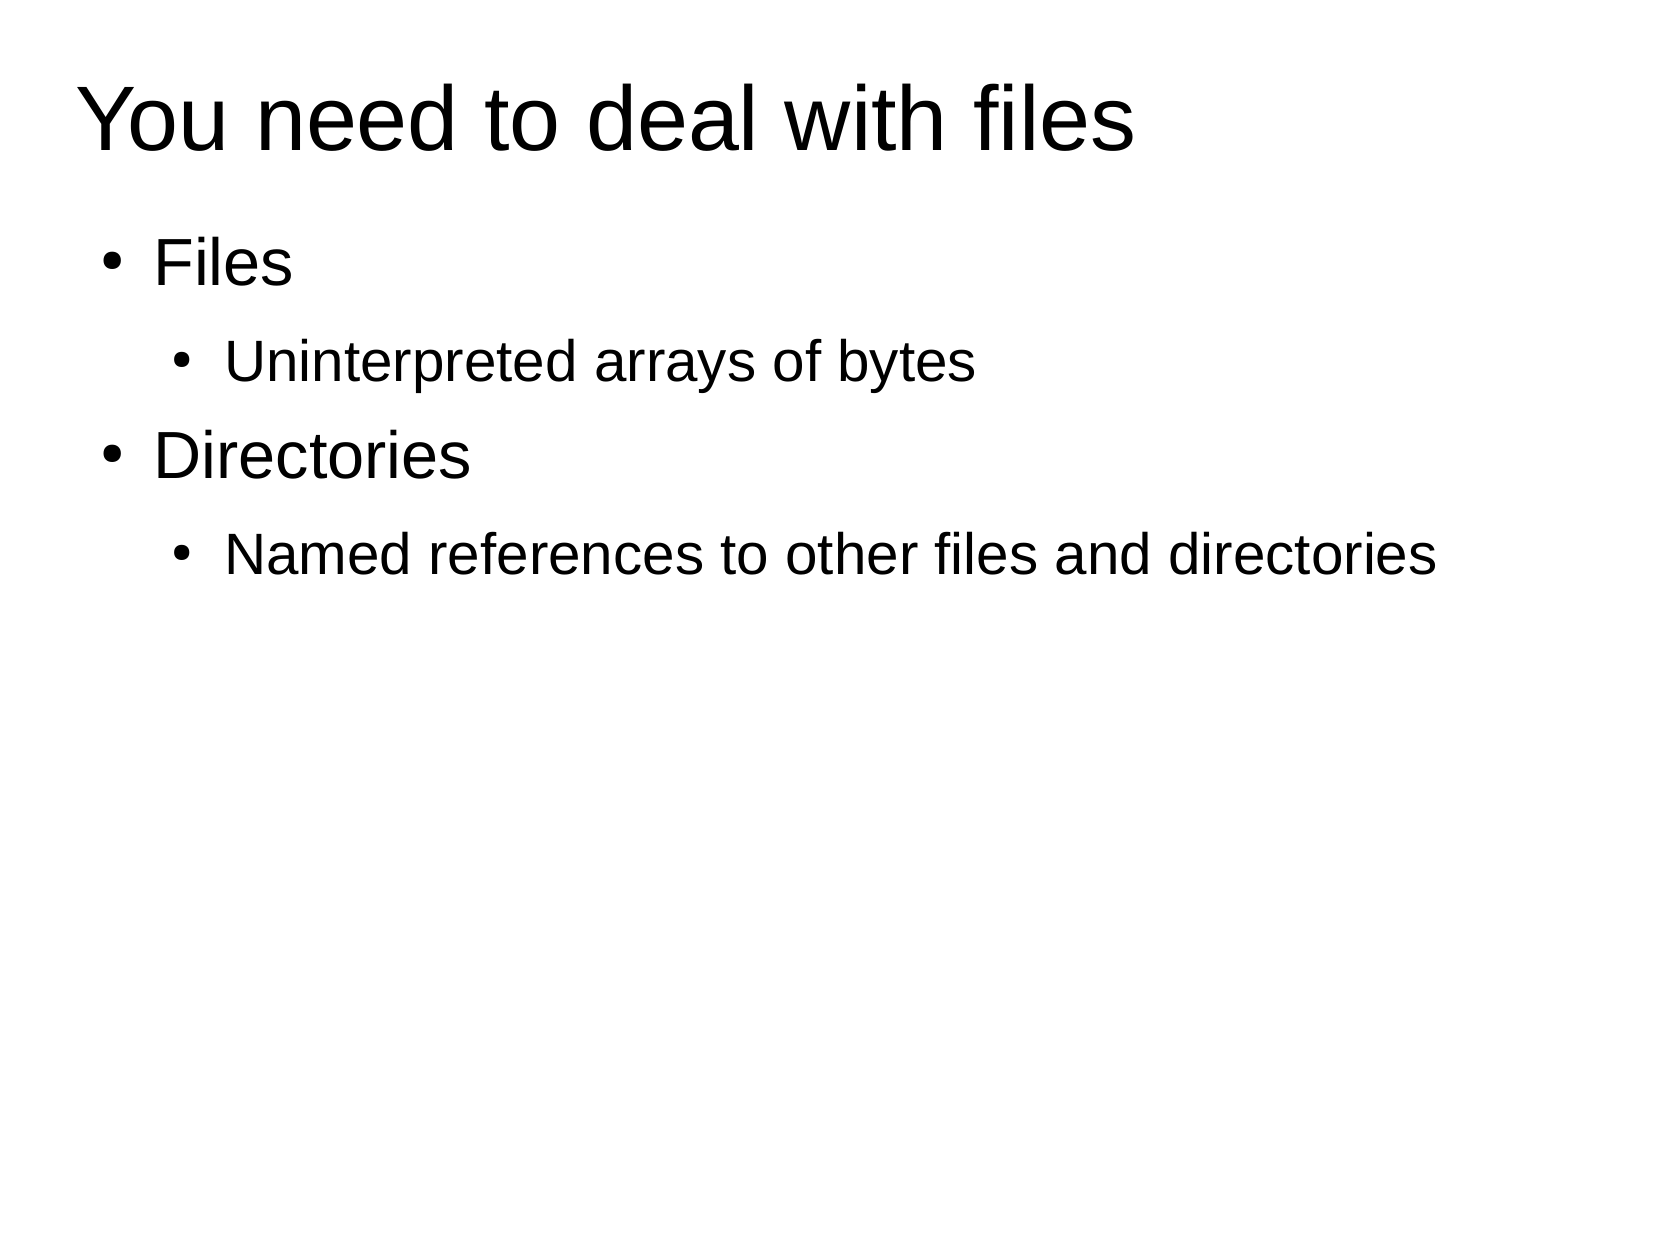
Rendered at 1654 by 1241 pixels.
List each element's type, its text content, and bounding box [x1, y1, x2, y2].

list Files Uninterpreted arrays of bytes Directories Named references to other files and directories [82, 225, 1571, 1163]
title You need to deal with files [75, 49, 1538, 188]
